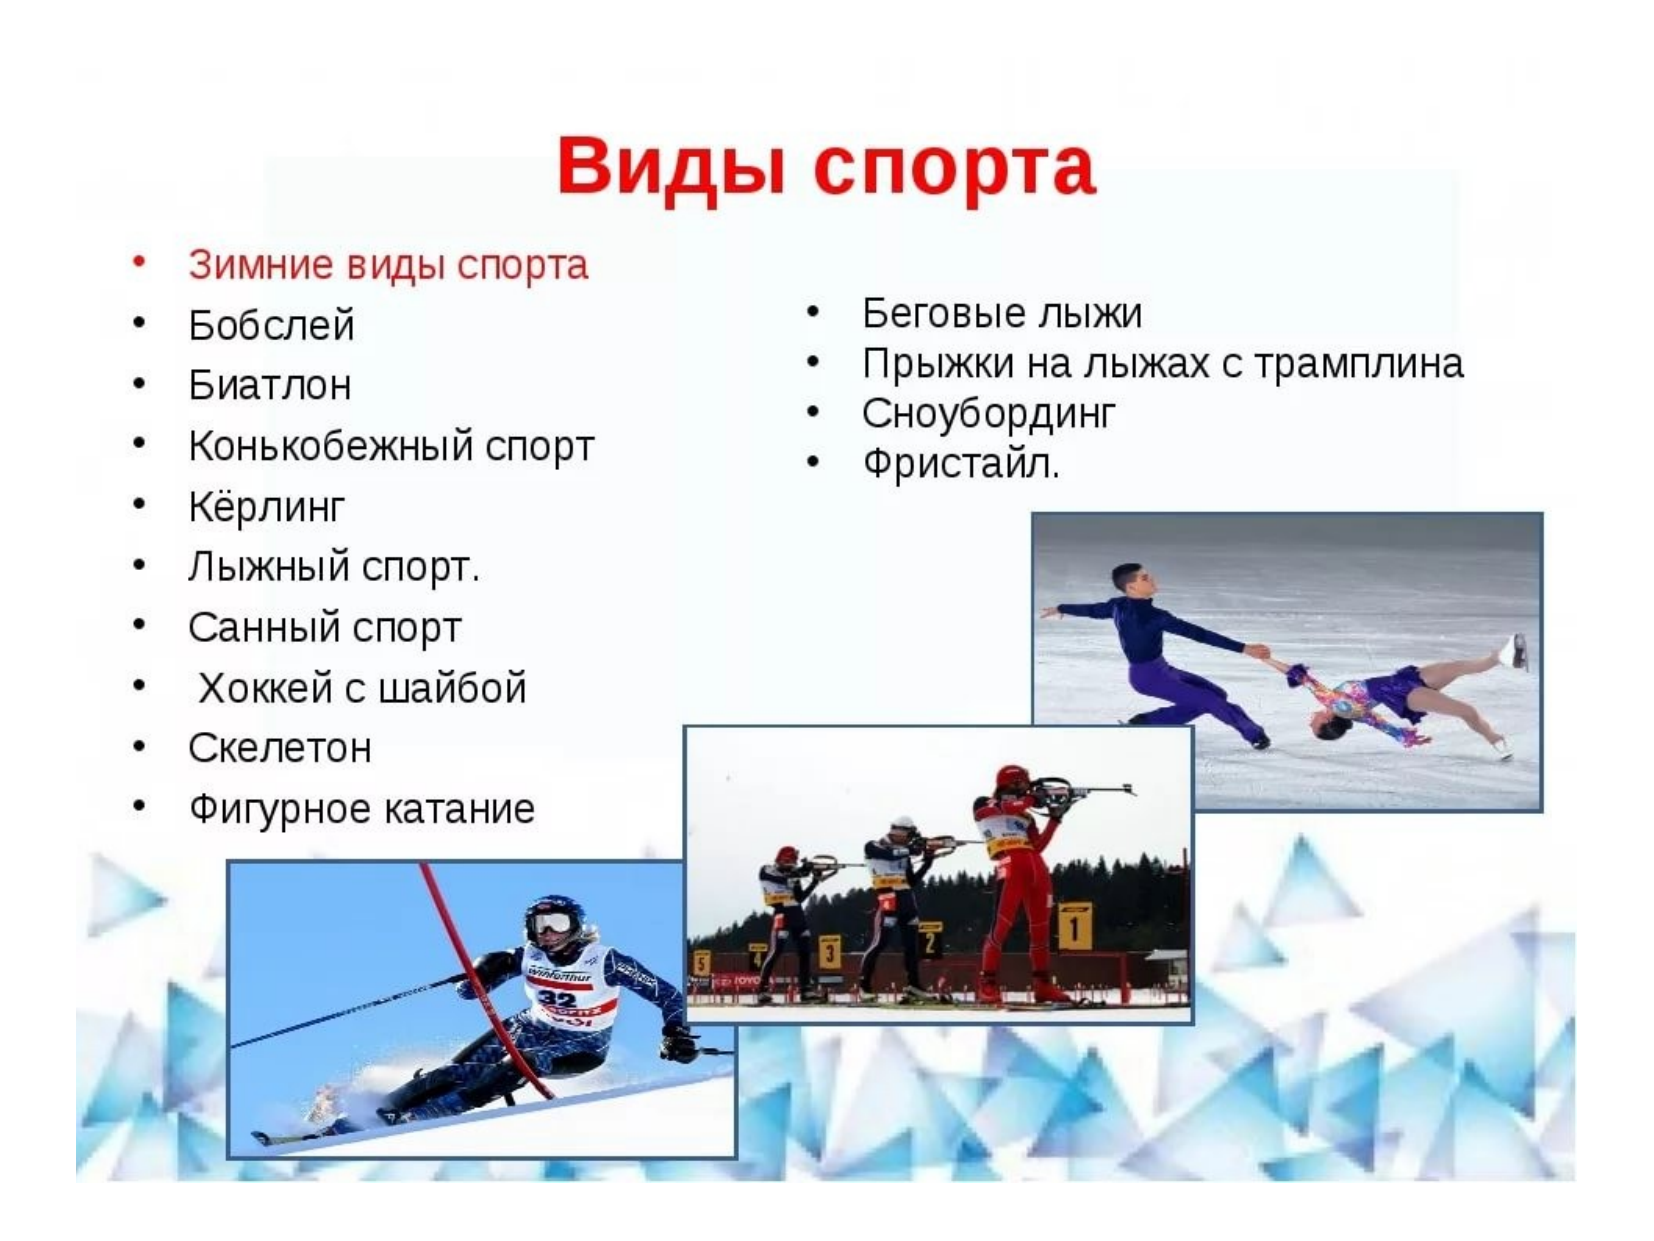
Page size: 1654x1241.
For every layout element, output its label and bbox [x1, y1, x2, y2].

picture [76, 57, 1577, 1183]
